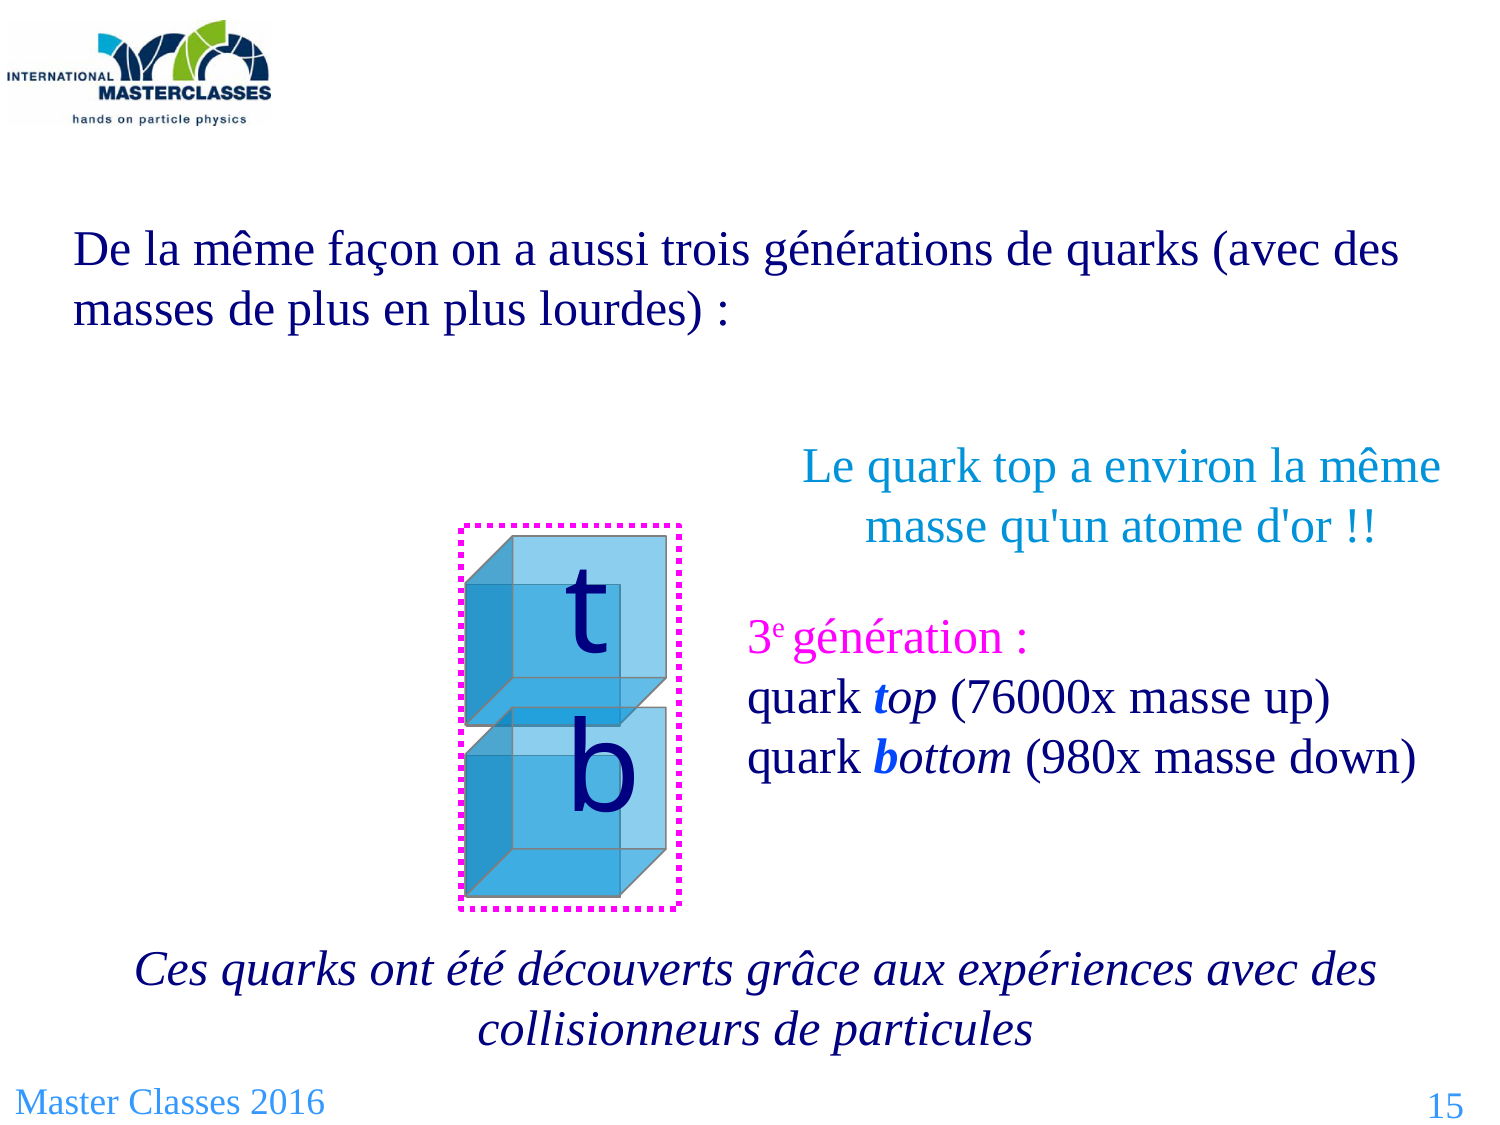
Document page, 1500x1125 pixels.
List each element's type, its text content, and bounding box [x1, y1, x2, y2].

text_box 3e génération : quark top (76000x masse up) quark bottom (980x masse down) [732, 596, 1444, 792]
text_box b [549, 679, 650, 845]
picture [2, 10, 280, 130]
text_box Le quark top a environ la même masse qu'un atome d'or !! [767, 425, 1477, 620]
text_box Ces quarks ont été découverts grâce aux expériences avec des collisionneurs de particules [0, 928, 1500, 1064]
text_box t [549, 519, 617, 685]
text_box [617, 535, 667, 677]
text_box [465, 535, 666, 898]
text_box De la même façon on a aussi trois générations de quarks (avec des masses de plus en plus lourdes) : [59, 207, 1465, 467]
